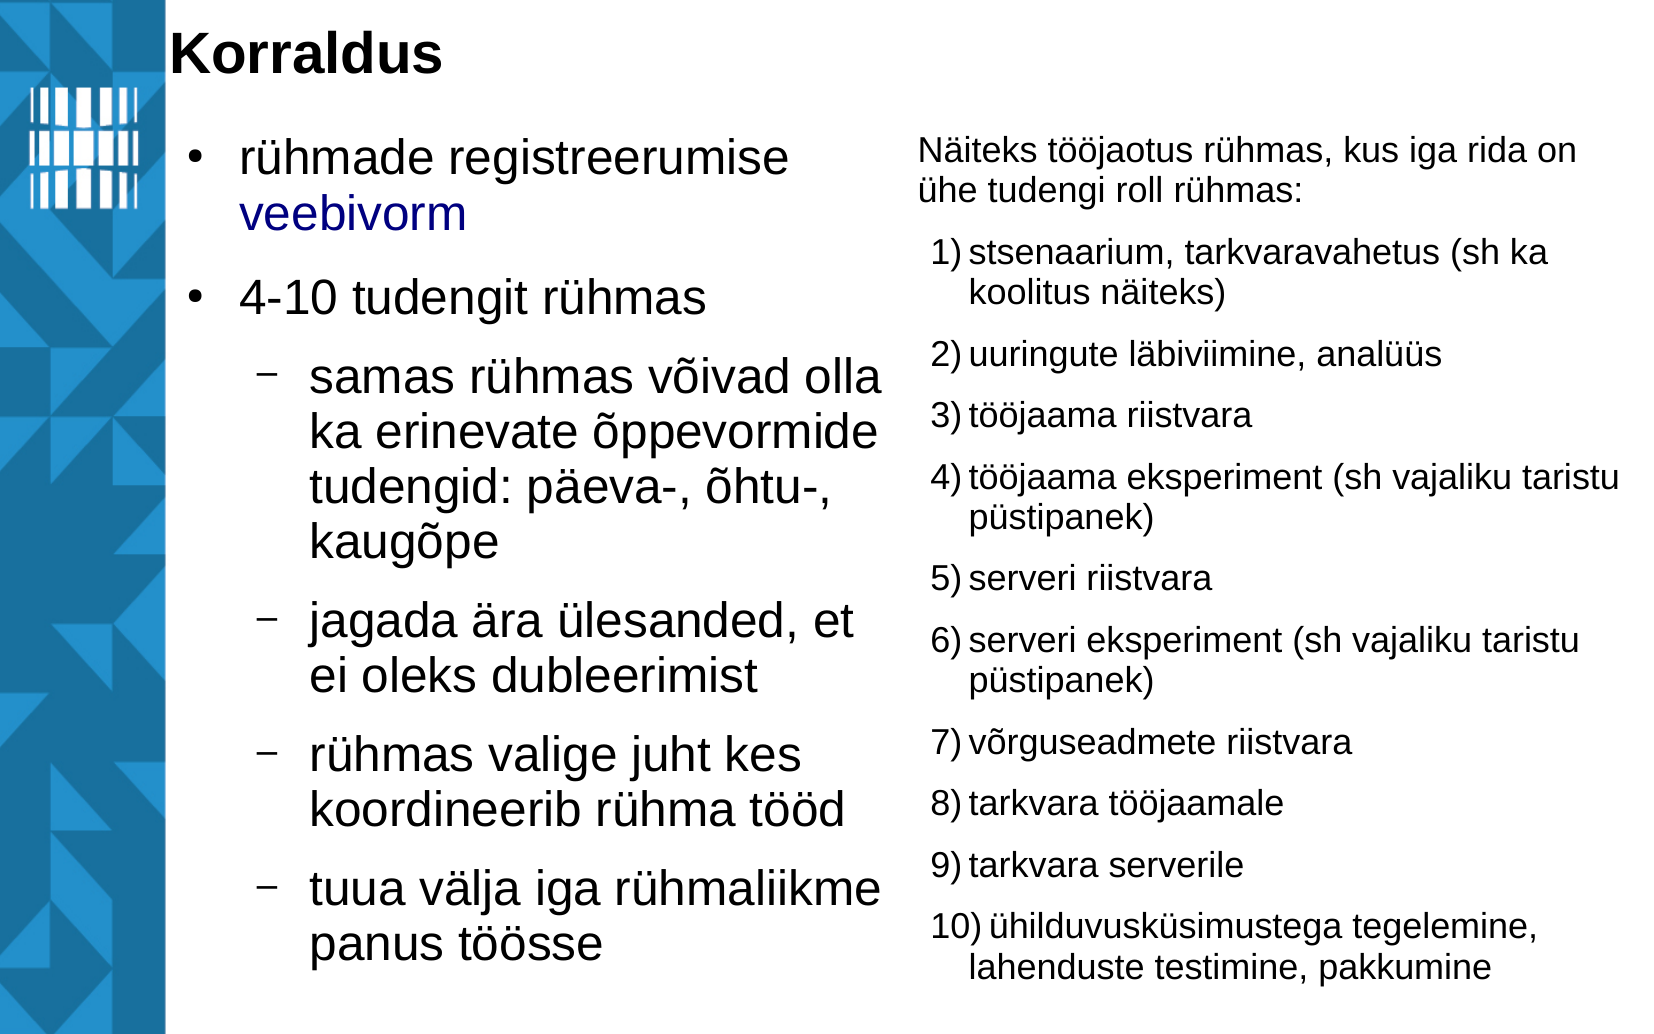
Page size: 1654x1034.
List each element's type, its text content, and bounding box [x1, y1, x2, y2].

list Näiteks tööjaotus rühmas, kus iga rida on ühe tudengi roll rühmas: stsenaarium, tarkvaravahetus (sh ka koolitus näiteks) uuringute läbiviimine, analüüs tööjaama riistvara tööjaama eksperiment (sh vajaliku taristu püstipanek) serveri riistvara serveri eksperiment (sh vajaliku taristu püstipanek) võrguseadmete riistvara tarkvara tööjaamale tarkvara serverile ühilduvusküsimustega tegelemine, lahenduste testimine, pakkumine [917, 129, 1631, 997]
list rühmade registreerumise veebivorm 4-10 tudengit rühmas samas rühmas võivad olla ka erinevate õppevormide tudengid: päeva-, õhtu-, kaugõpe jagada ära ülesanded, et ei oleks dubleerimist rühmas valige juht kes koordineerib rühma tööd tuua välja iga rühmaliikme panus töösse [169, 129, 882, 997]
title Korraldus [169, 11, 1571, 95]
